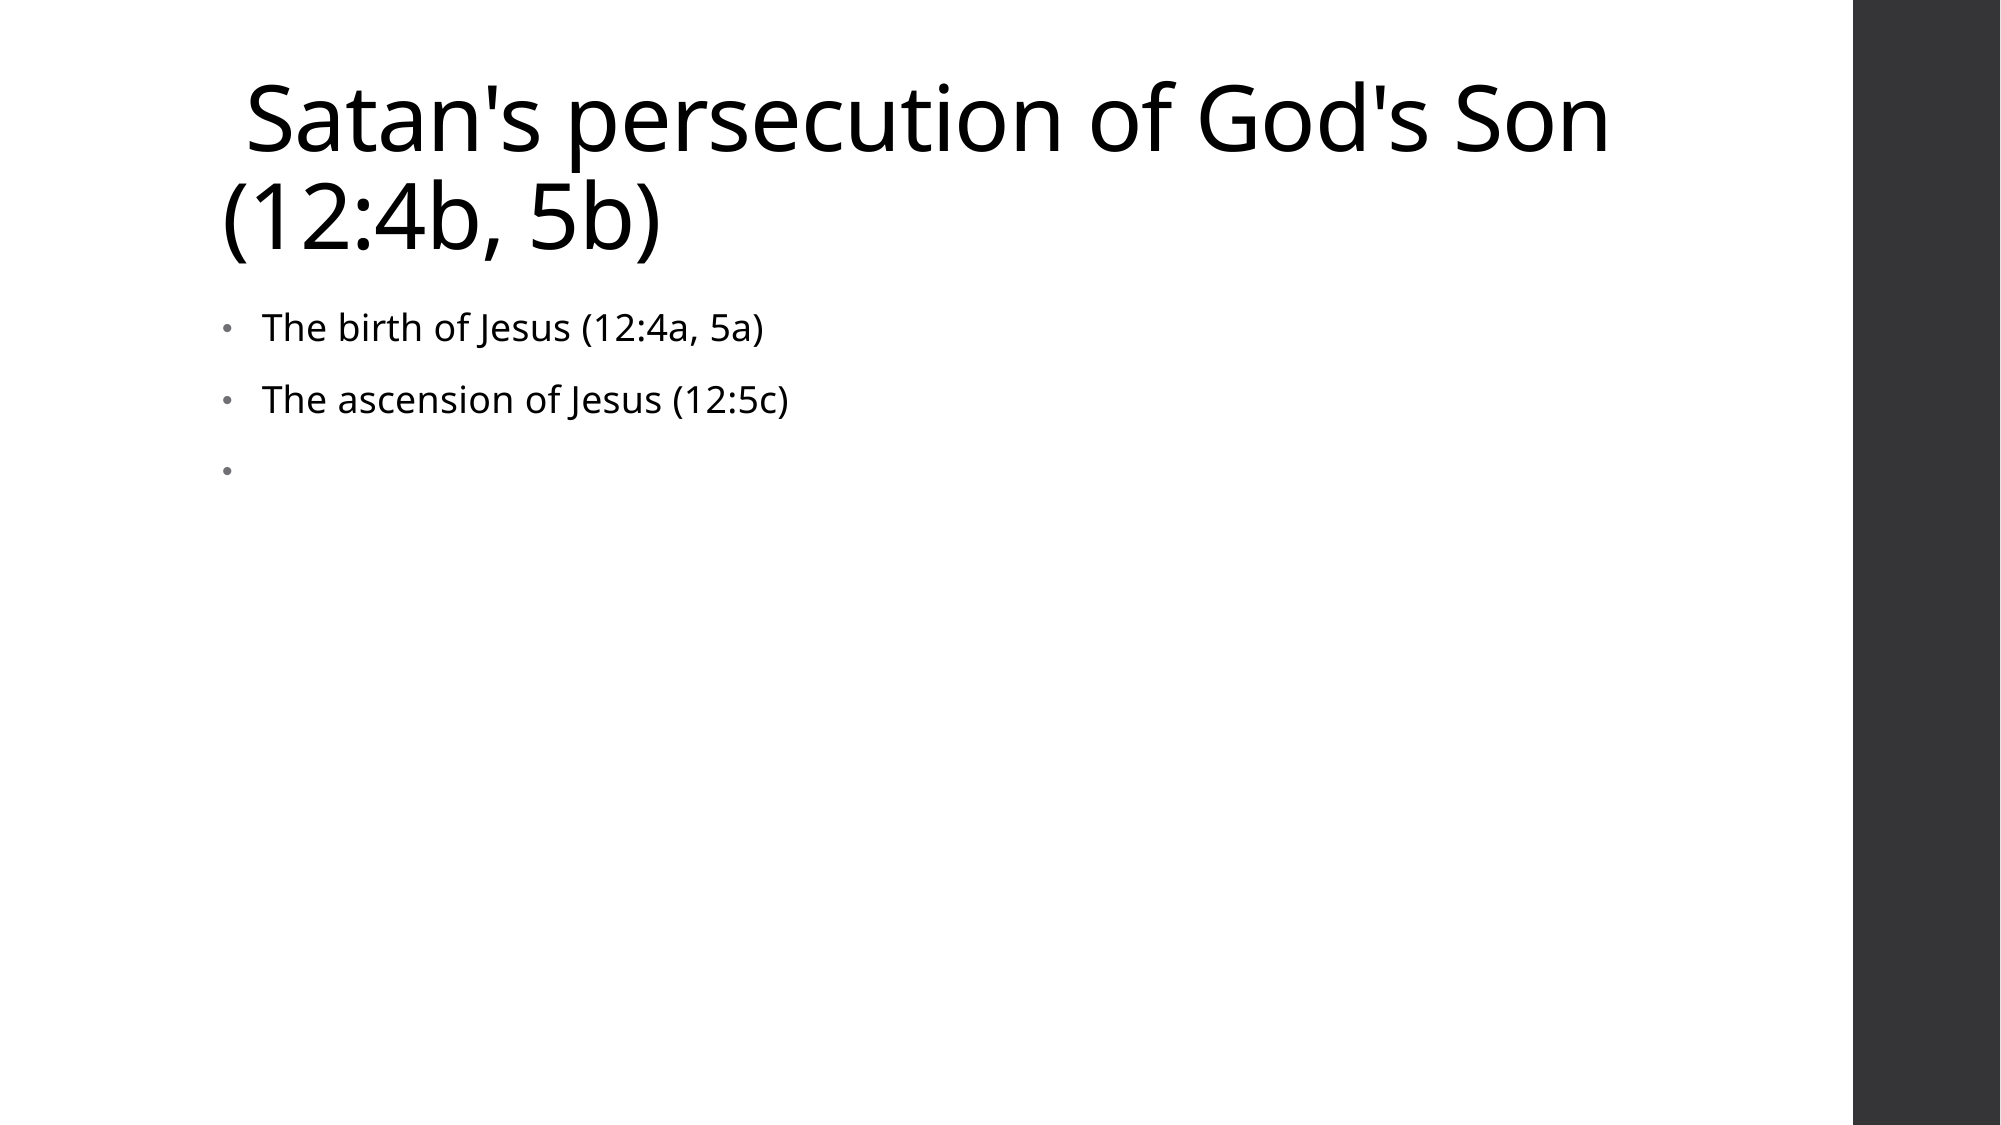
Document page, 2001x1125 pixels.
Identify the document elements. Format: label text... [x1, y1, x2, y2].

title Satan's persecution of God's Son (12:4b, 5b) [206, 60, 1797, 278]
list The birth of Jesus (12:4a, 5a) The ascension of Jesus (12:5c) [206, 299, 1617, 1014]
